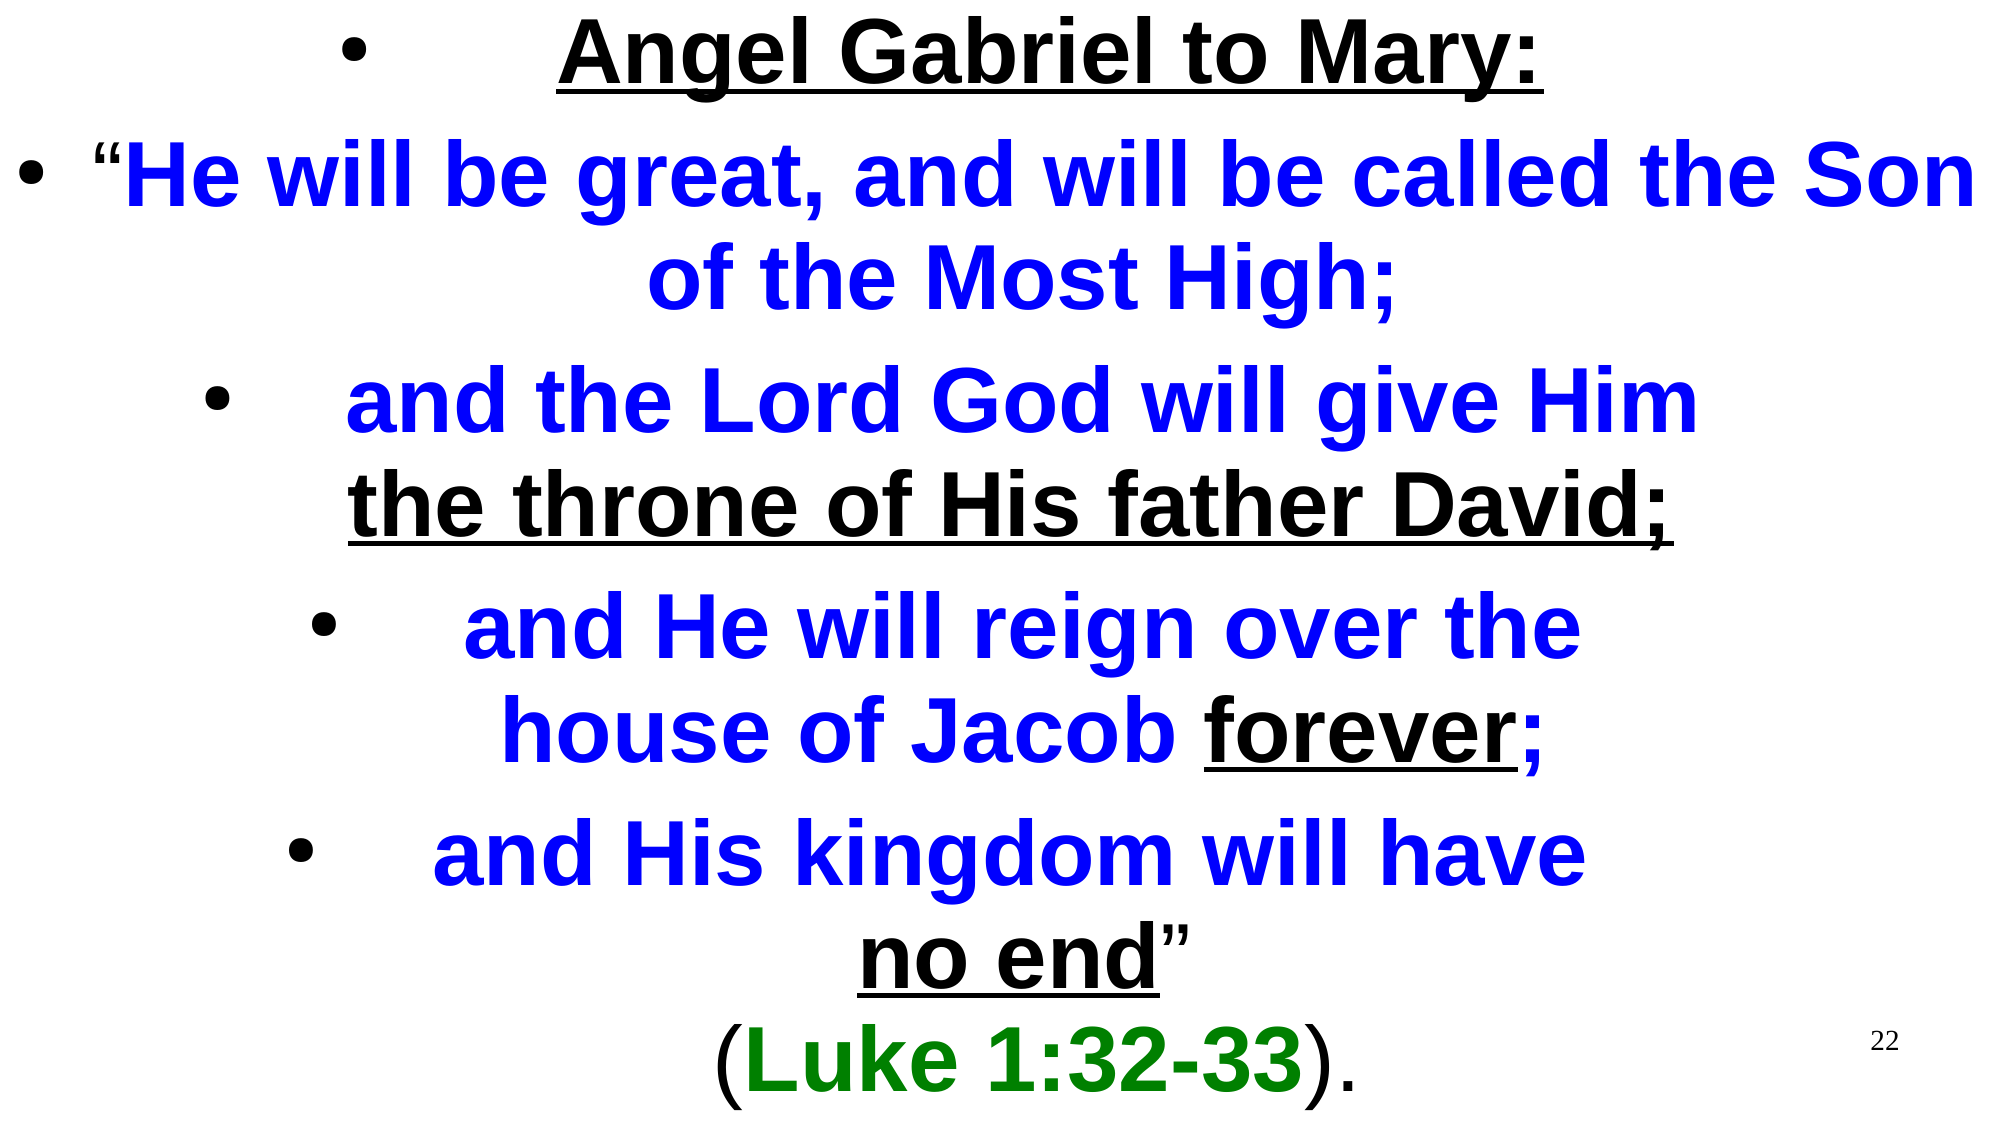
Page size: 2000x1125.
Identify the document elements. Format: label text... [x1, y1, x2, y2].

list Angel Gabriel to Mary: “He will be great, and will be called the Son of the Most High; and the Lord God will give Him the throne of His father David; and He will reign over the house of Jacob forever; and His kingdom will have no end” (Luke 1:32-33). [0, 0, 1996, 1123]
